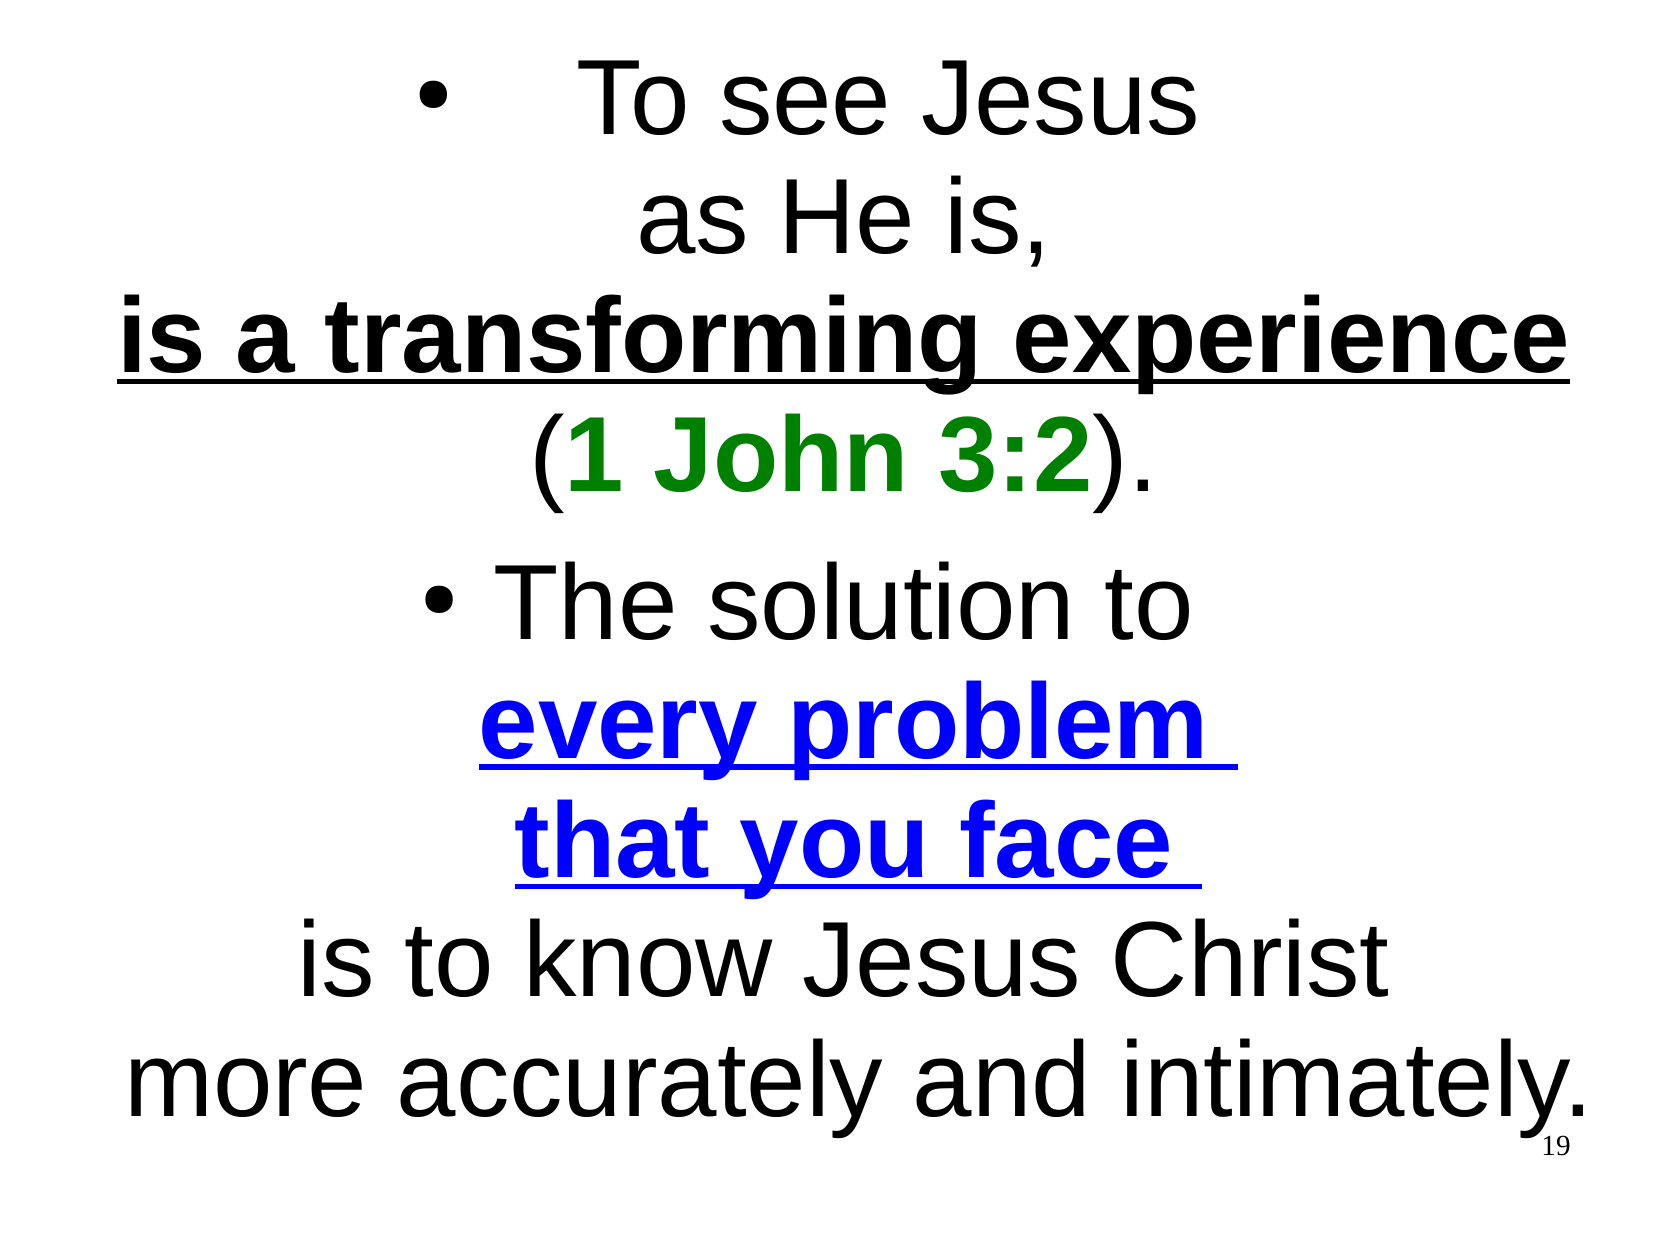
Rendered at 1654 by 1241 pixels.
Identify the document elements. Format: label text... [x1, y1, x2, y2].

list To see Jesus as He is, is a transforming experience (1 John 3:2). The solution to every problem that you face is to know Jesus Christ more accurately and intimately. [37, 37, 1613, 1238]
